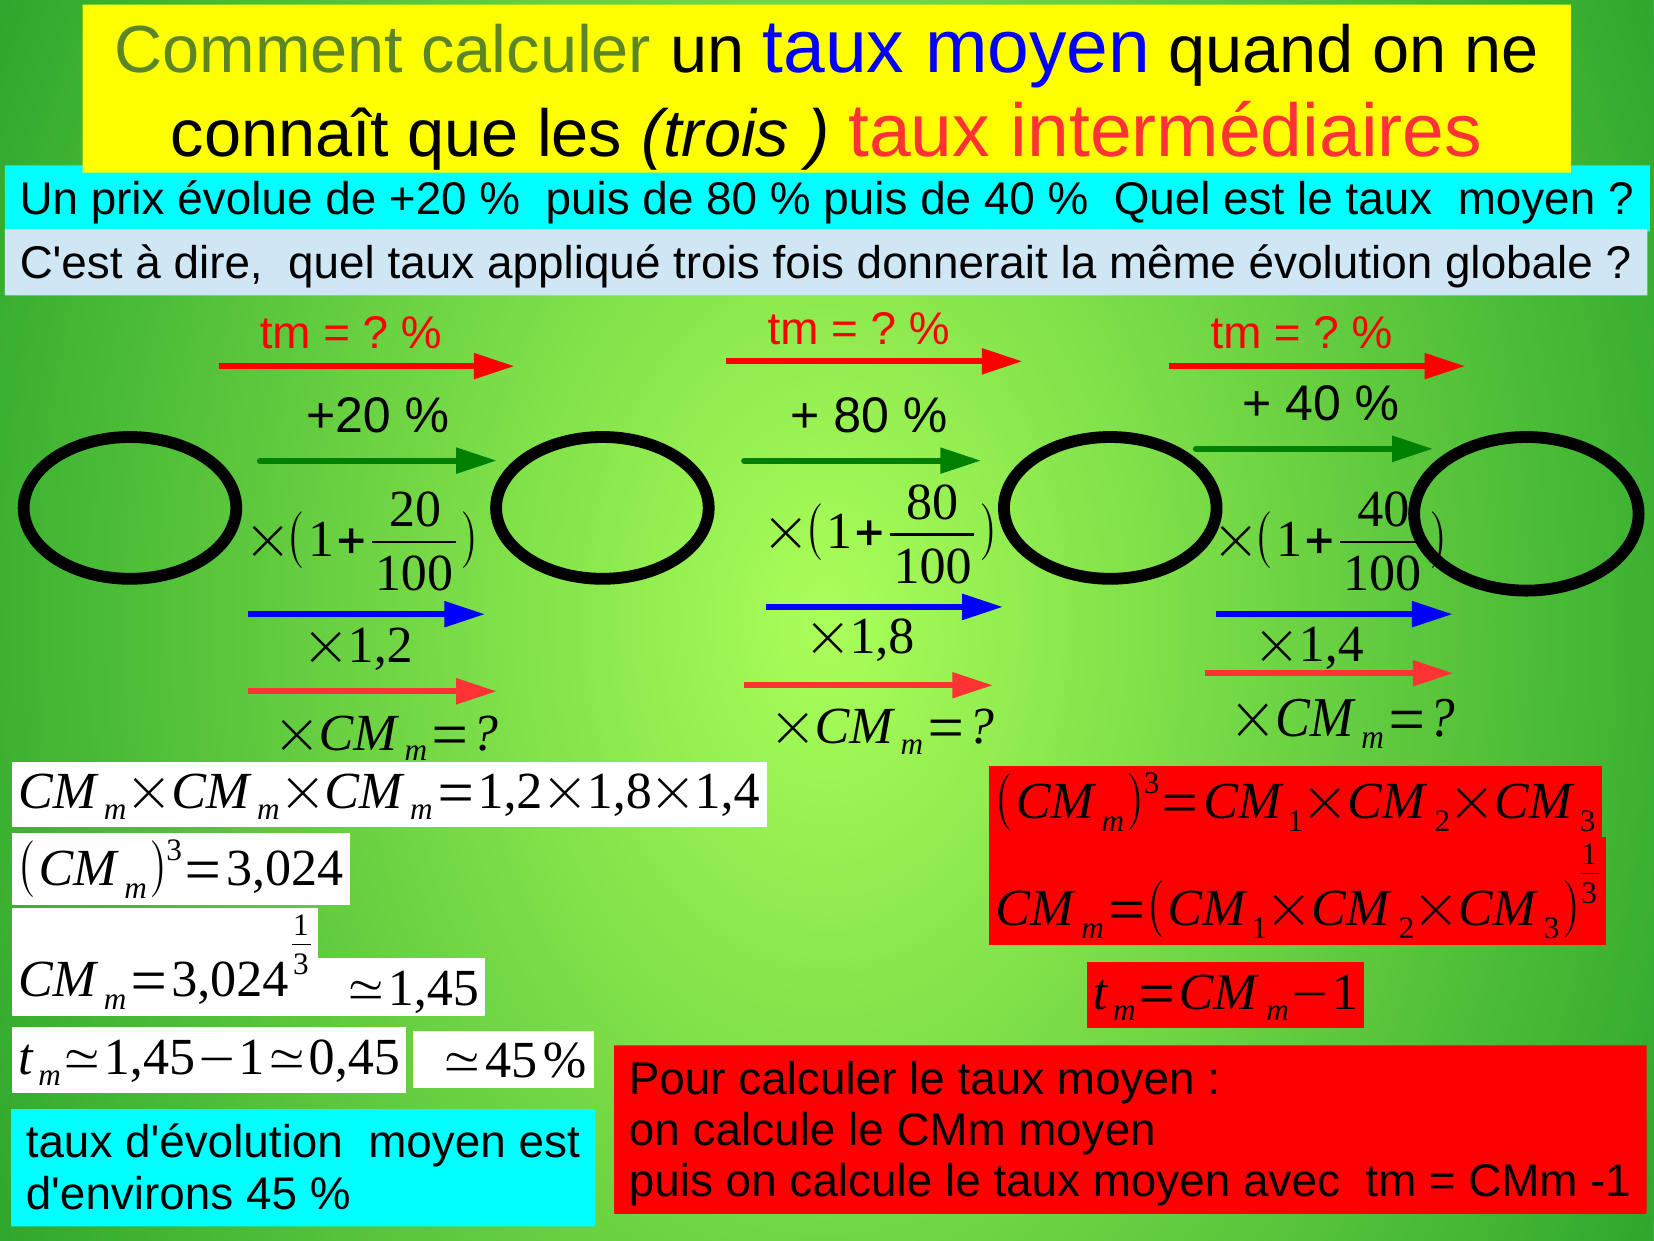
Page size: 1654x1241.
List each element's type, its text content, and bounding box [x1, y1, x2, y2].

text_box tm = ? % [752, 295, 976, 362]
text_box C'est à dire, quel taux appliqué trois fois donnerait la même évolution globale ? [4, 229, 1648, 296]
chart [1186, 479, 1453, 603]
chart [1229, 614, 1371, 670]
text_box taux d'évolution moyen est d'environs 45 % [11, 1109, 596, 1227]
chart [412, 1030, 594, 1089]
chart [989, 765, 1607, 945]
chart [11, 697, 1001, 827]
chart [219, 479, 485, 603]
text_box Un prix évolue de +20 % puis de 80 % puis de 40 % Quel est le taux moyen ? [4, 165, 1650, 232]
chart [11, 907, 485, 1016]
chart [219, 480, 230, 536]
text_box tm = ? % [1195, 300, 1419, 367]
text_box Pour calculer le taux moyen : on calcule le CMm moyen puis on calcule le taux moyen avec tm = CMm -1 [614, 1045, 1647, 1214]
chart [1204, 685, 1462, 757]
chart [11, 832, 350, 906]
text_box + 40 % [1227, 368, 1415, 439]
chart [737, 472, 1004, 596]
text_box + 80 % [775, 379, 963, 451]
text_box tm = ? % [245, 300, 468, 367]
chart [277, 615, 420, 674]
chart [11, 1027, 407, 1093]
chart [779, 606, 921, 665]
text_box +20 % [291, 379, 465, 451]
title Comment calculer un taux moyen quand on ne connaît que les (trois ) taux intermédiaires [82, 4, 1571, 173]
chart [1086, 962, 1365, 1028]
